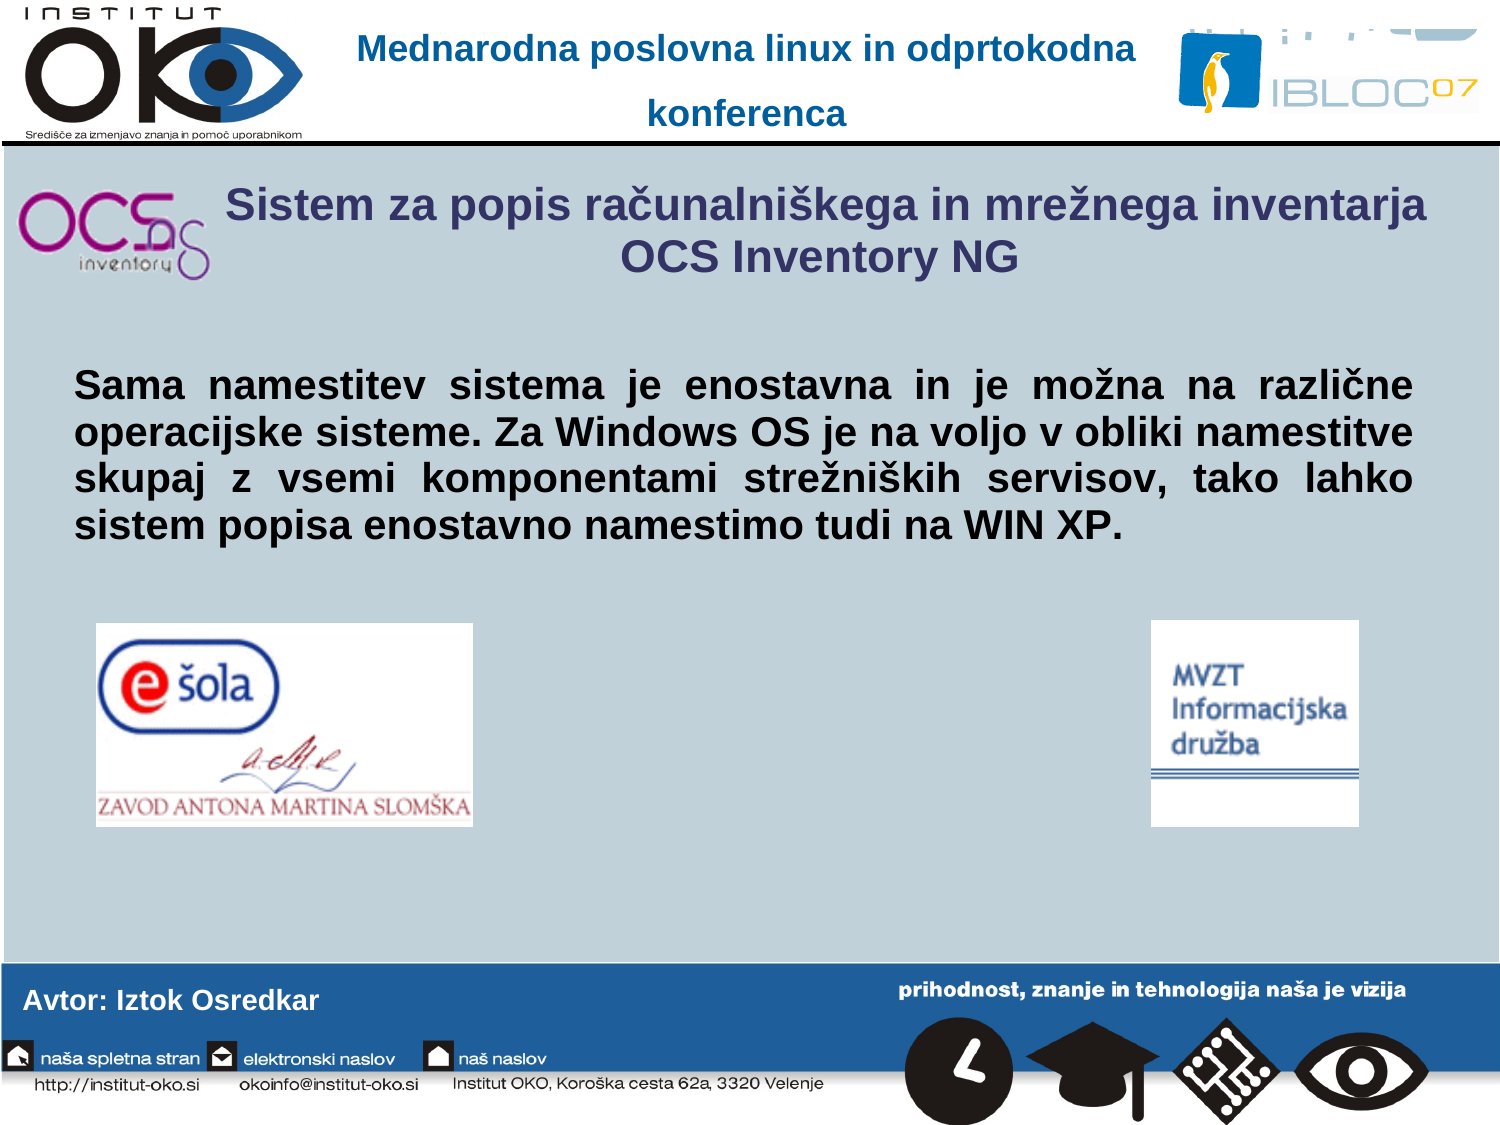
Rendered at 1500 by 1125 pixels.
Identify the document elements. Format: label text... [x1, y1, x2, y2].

chart [1, 142, 1500, 963]
picture [96, 623, 473, 827]
picture [1151, 620, 1359, 827]
text_box Mednarodna poslovna linux in odprtokodna konferenca [326, 19, 1178, 141]
picture [1177, 29, 1479, 119]
text_box Avtor: Iztok Osredkar [7, 976, 433, 1025]
picture [25, 7, 303, 140]
list Sama namestitev sistema je enostavna in je možna na različne operacijske sisteme. Za Windows OS je na voljo v obliki namestitve skupaj z vsemi komponentami strežniških servisov, tako lahko sistem popisa enostavno namestimo tudi na WIN XP. [59, 354, 1430, 579]
picture [11, 184, 219, 290]
title Sistem za popis računalniškega in mrežnega inventarja OCS Inventory NG [177, 141, 1477, 320]
picture [1, 963, 1500, 1125]
